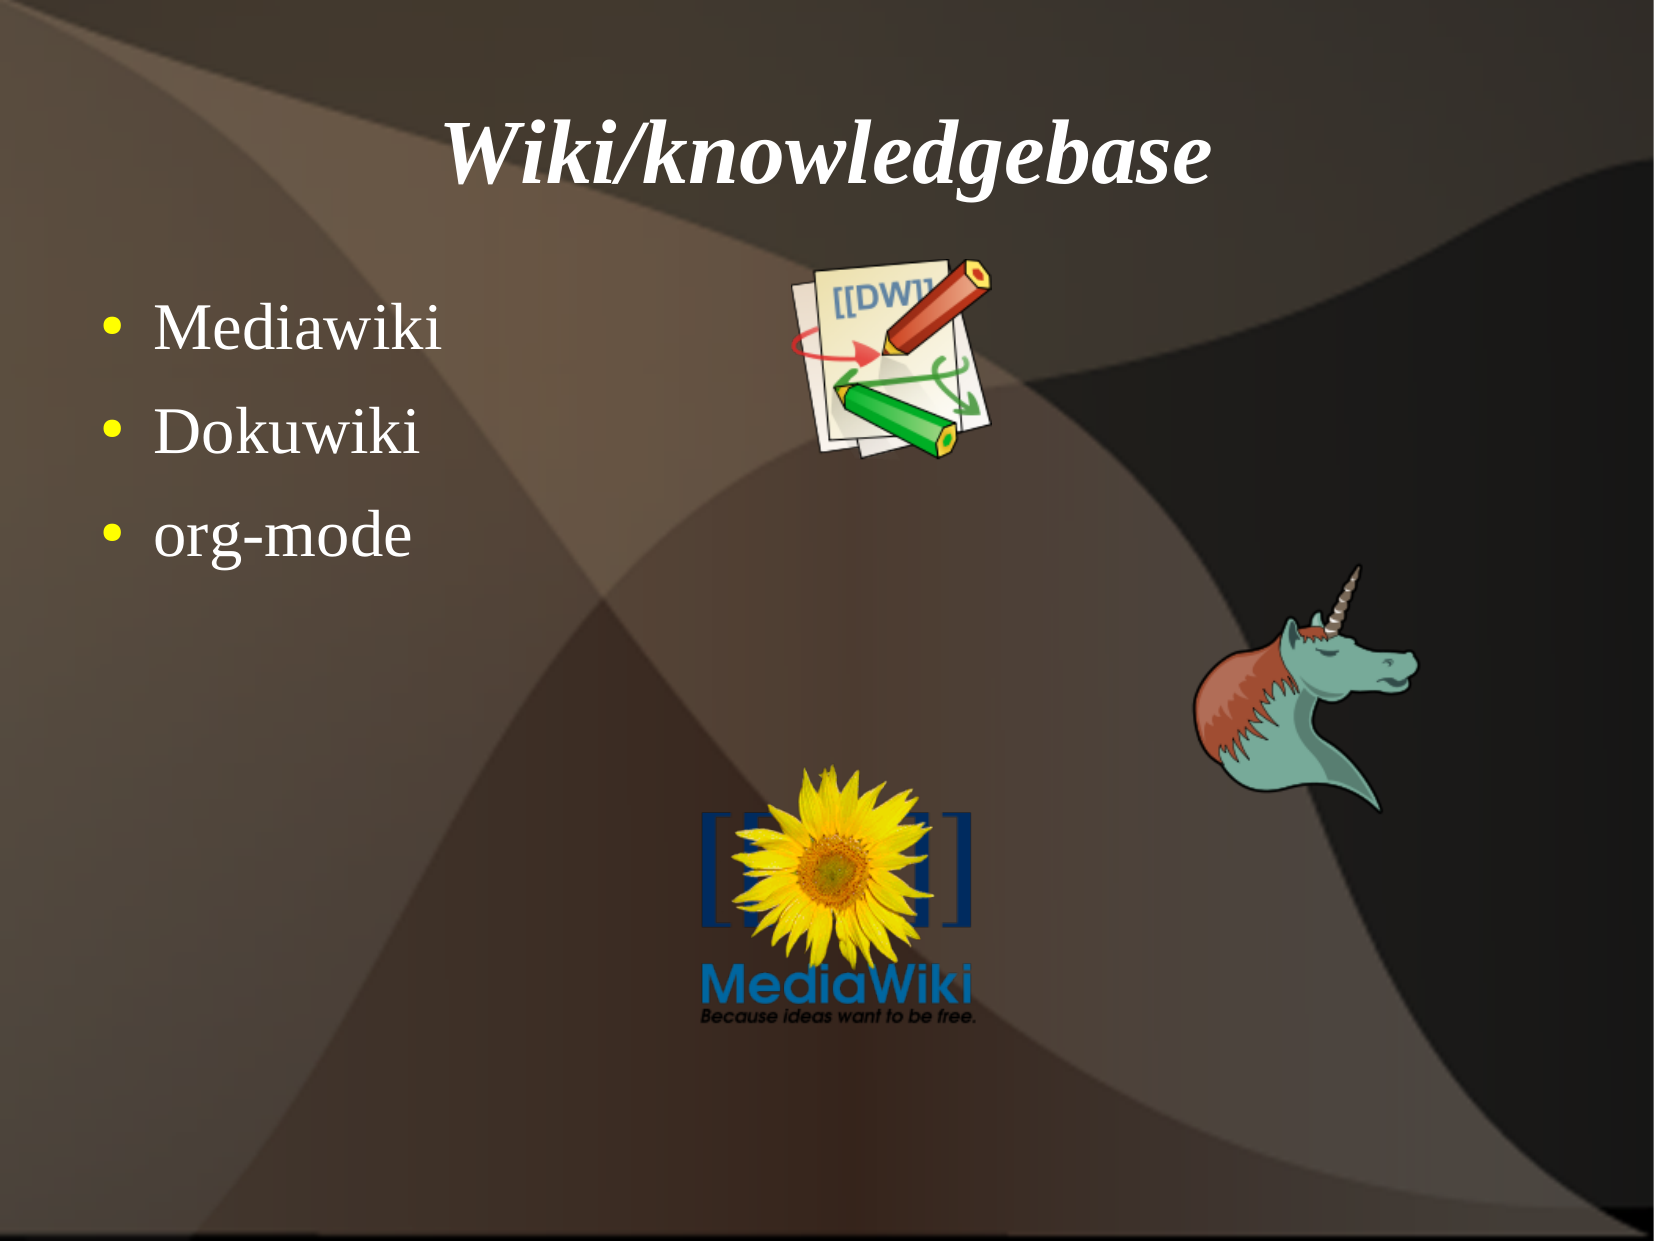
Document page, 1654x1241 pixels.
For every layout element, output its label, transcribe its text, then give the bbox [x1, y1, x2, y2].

picture [0, 0, 1654, 1241]
title Wiki/knowledgebase [82, 49, 1571, 257]
list Mediawiki Dokuwiki org-mode [82, 290, 1571, 1109]
